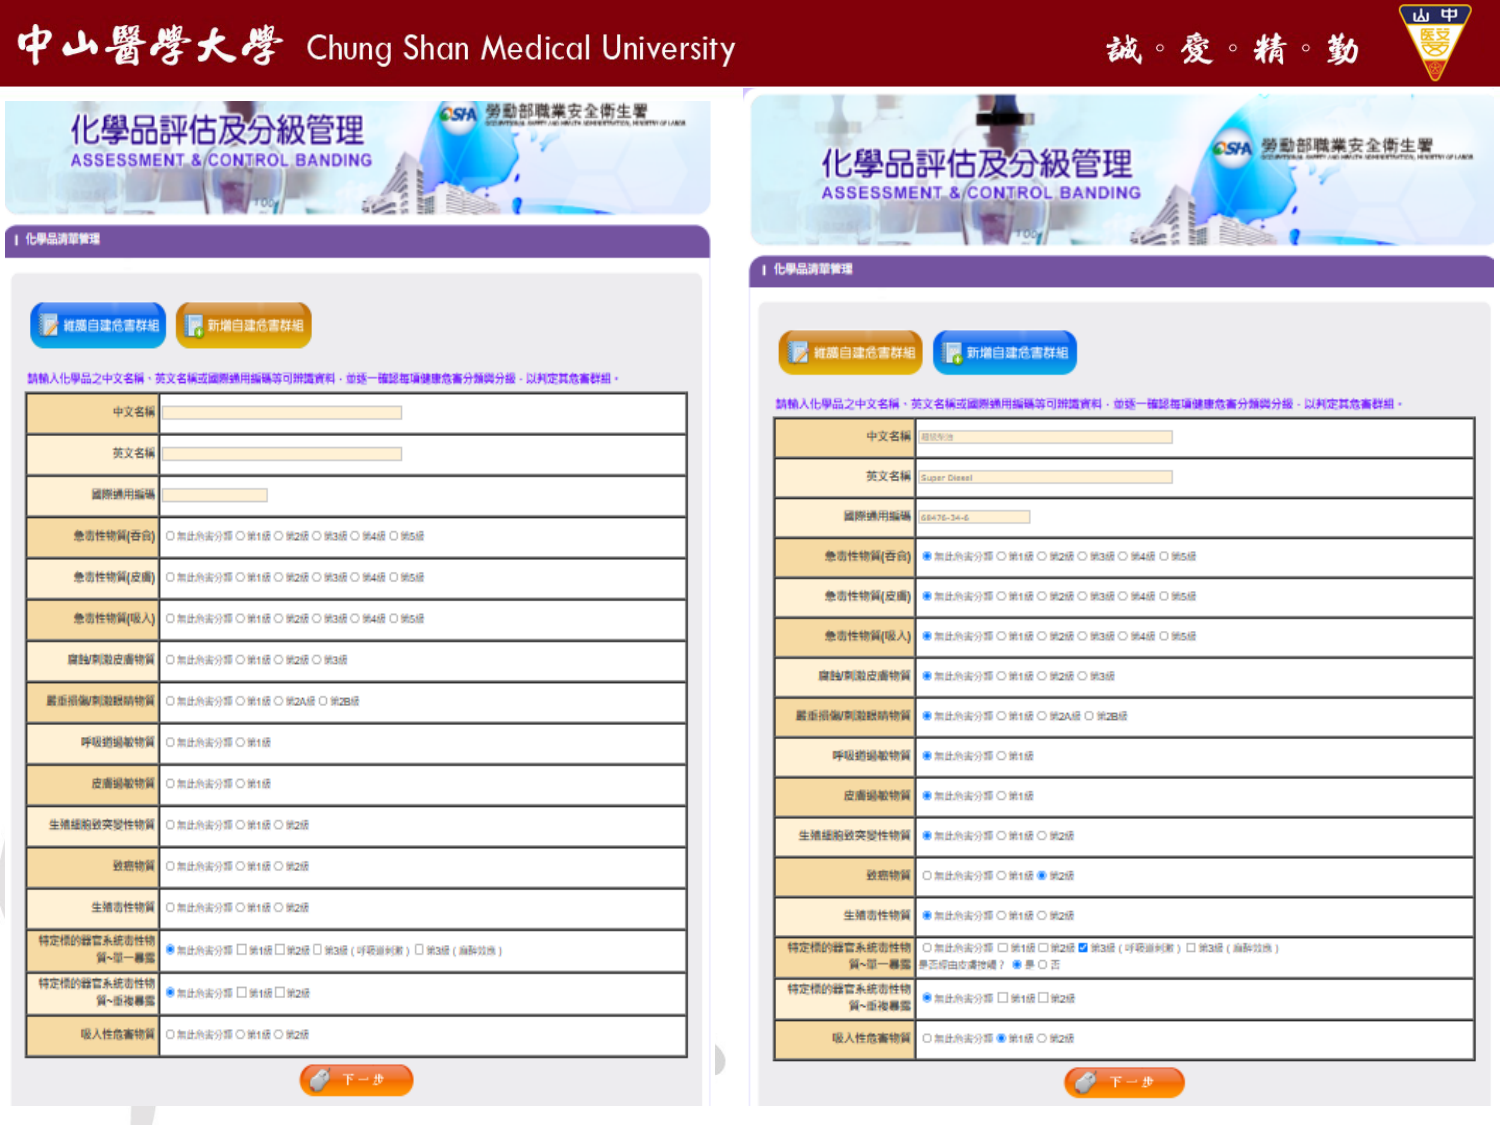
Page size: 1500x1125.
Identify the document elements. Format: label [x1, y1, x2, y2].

picture [743, 89, 1494, 1106]
picture [5, 101, 715, 1106]
